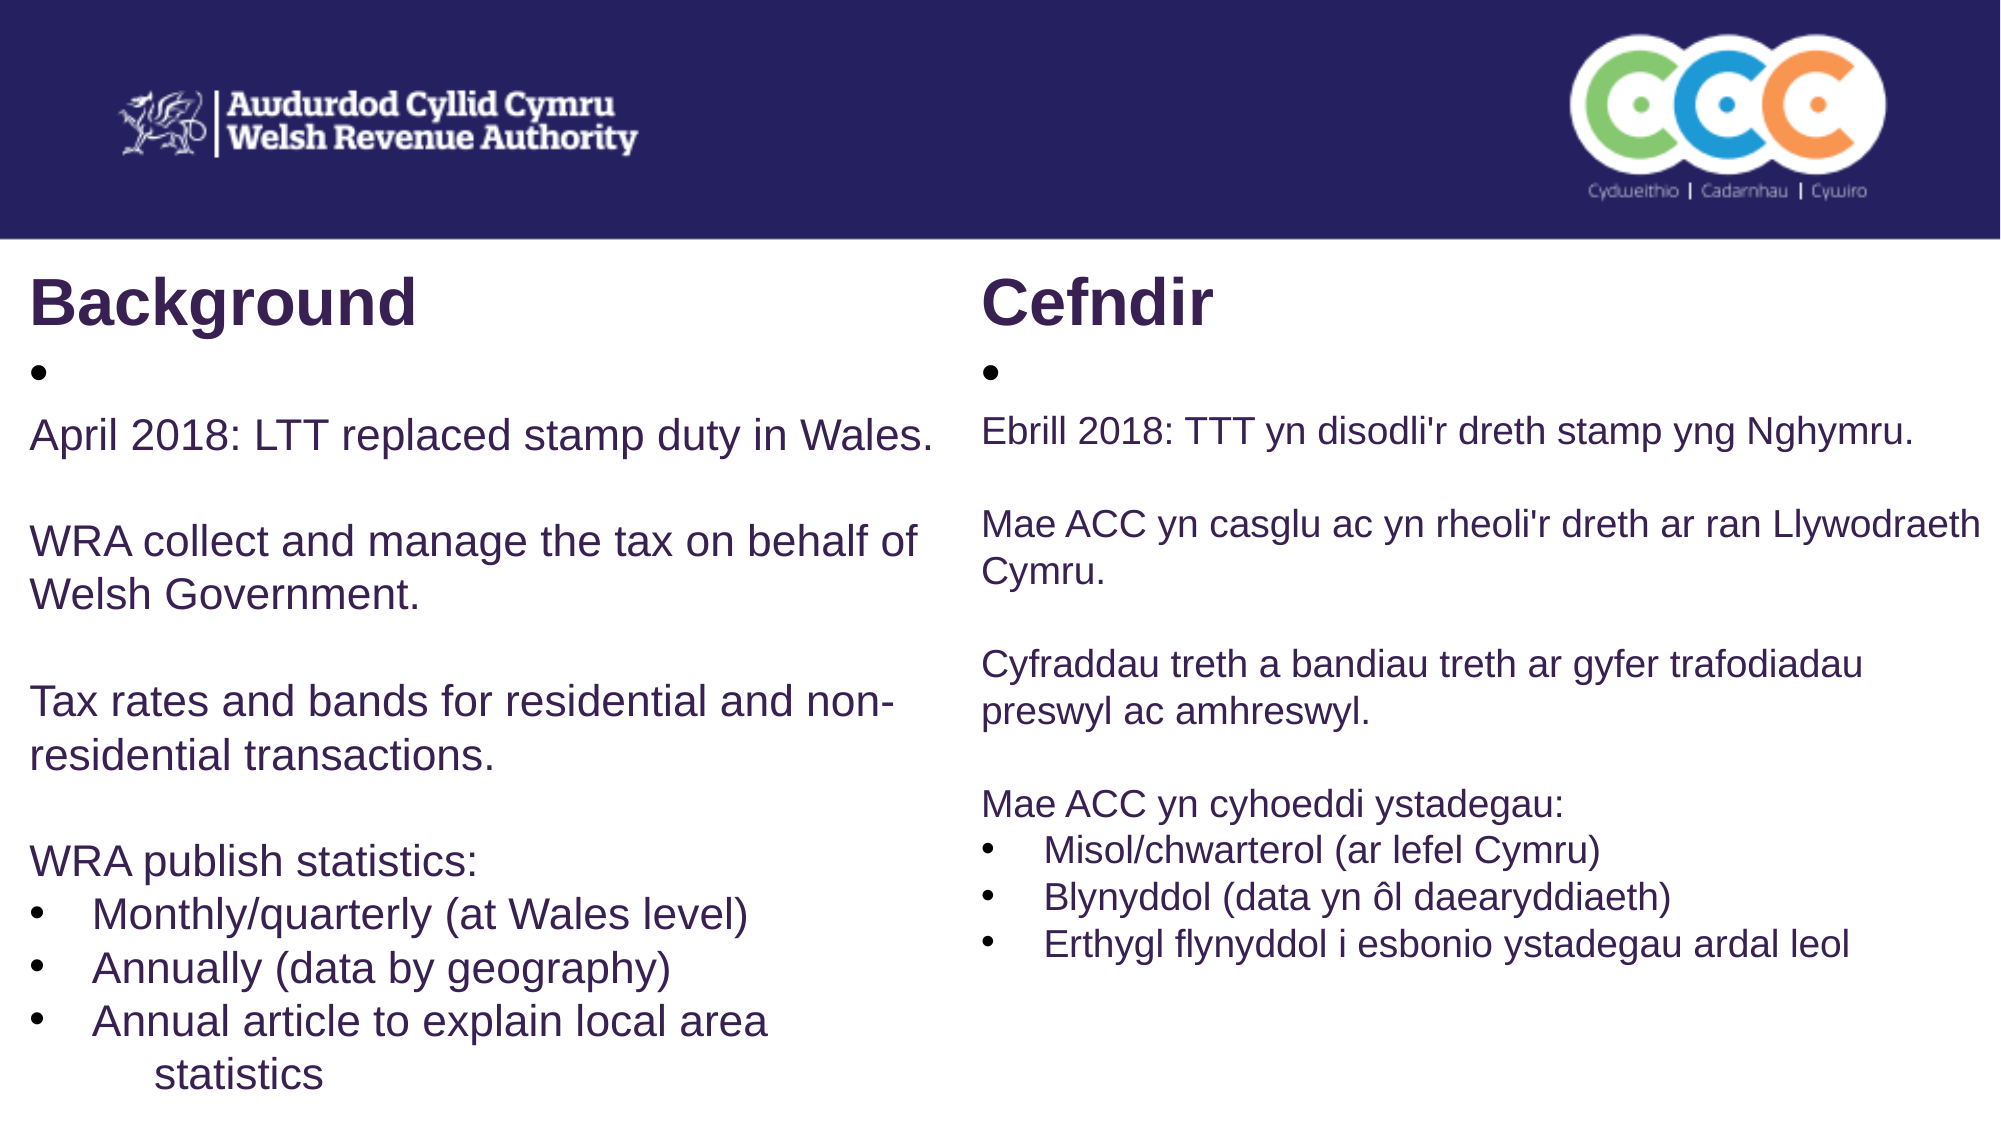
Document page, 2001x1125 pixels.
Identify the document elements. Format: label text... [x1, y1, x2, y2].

text_box Background April 2018: LTT replaced stamp duty in Wales. WRA collect and manage the tax on behalf of Welsh Government. Tax rates and bands for residential and non-residential transactions. WRA publish statistics: Monthly/quarterly (at Wales level) Annually (data by geography) Annual article to explain local area statistics [9, 248, 967, 1118]
text_box Cefndir Ebrill 2018: TTT yn disodli'r dreth stamp yng Nghymru. Mae ACC yn casglu ac yn rheoli'r dreth ar ran Llywodraeth Cymru. Cyfraddau treth a bandiau treth ar gyfer trafodiadau preswyl ac amhreswyl. Mae ACC yn cyhoeddi ystadegau: Misol/chwarterol (ar lefel Cymru) Blynyddol (data yn ôl daearyddiaeth) Erthygl flynyddol i esbonio ystadegau ardal leol [961, 249, 2000, 984]
